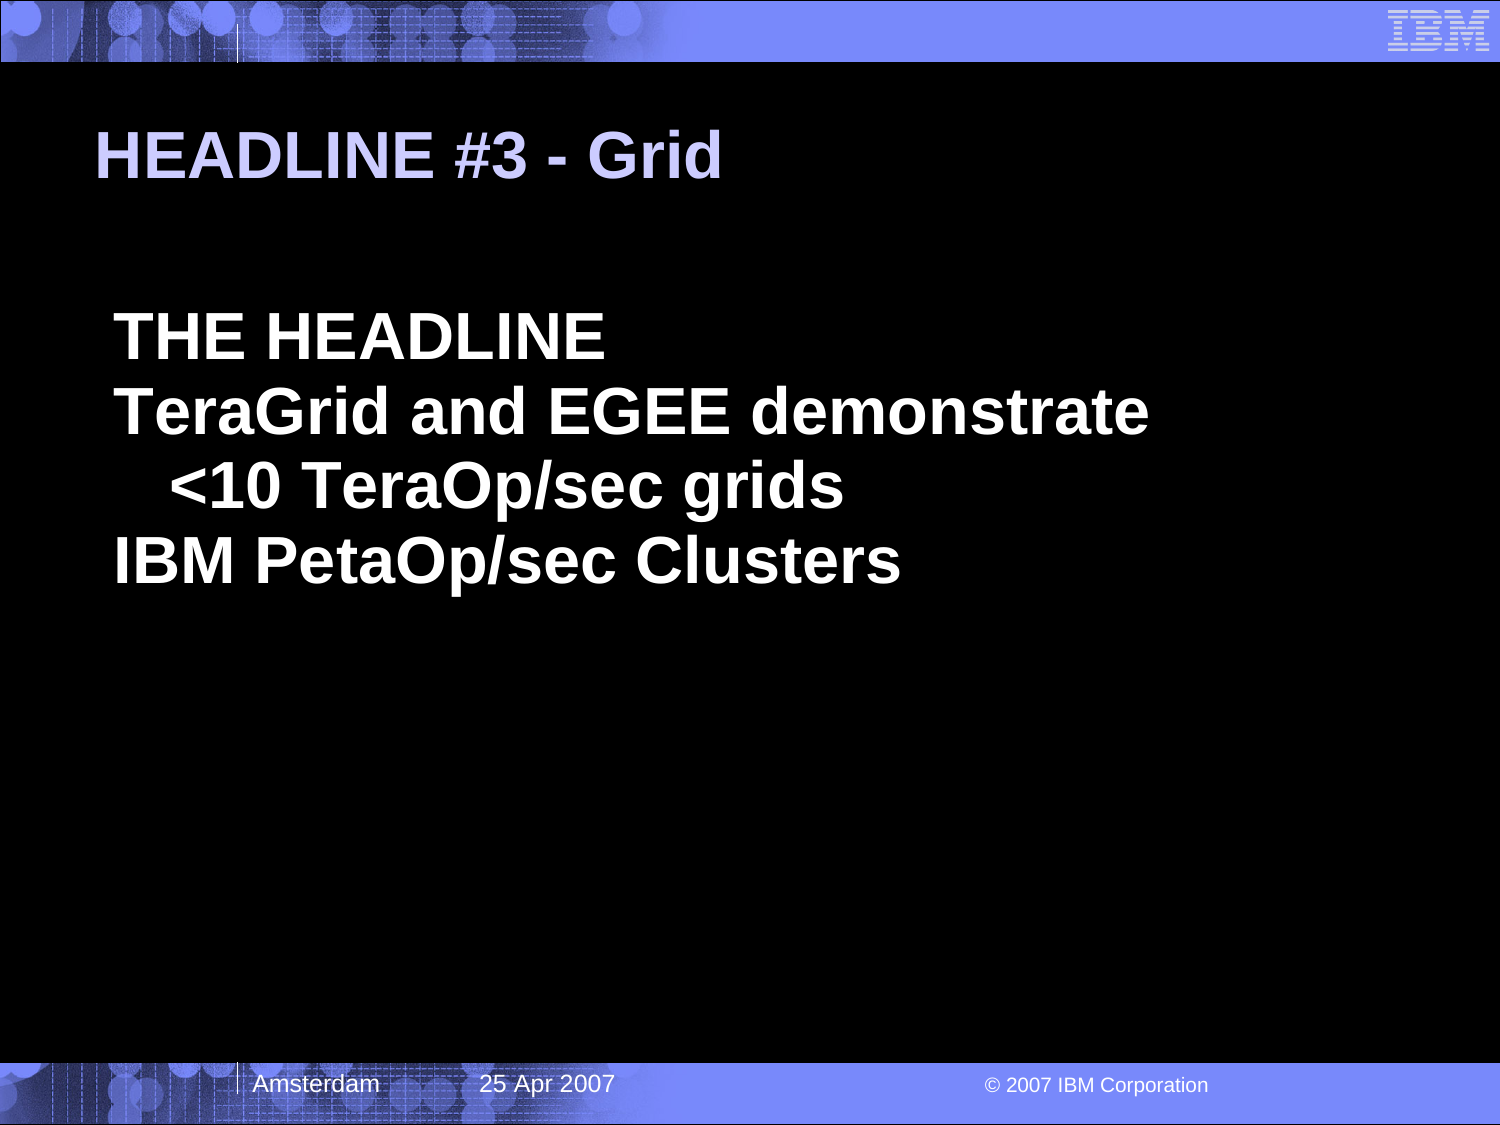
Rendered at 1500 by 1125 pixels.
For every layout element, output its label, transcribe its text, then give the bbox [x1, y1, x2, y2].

title HEADLINE #3 - Grid [79, 116, 1433, 205]
picture [0, 1063, 1500, 1124]
picture [1, 1, 1500, 62]
list THE HEADLINE TeraGrid and EGEE demonstrate <10 TeraOp/sec grids IBM PetaOp/sec Clusters [99, 291, 1389, 1037]
